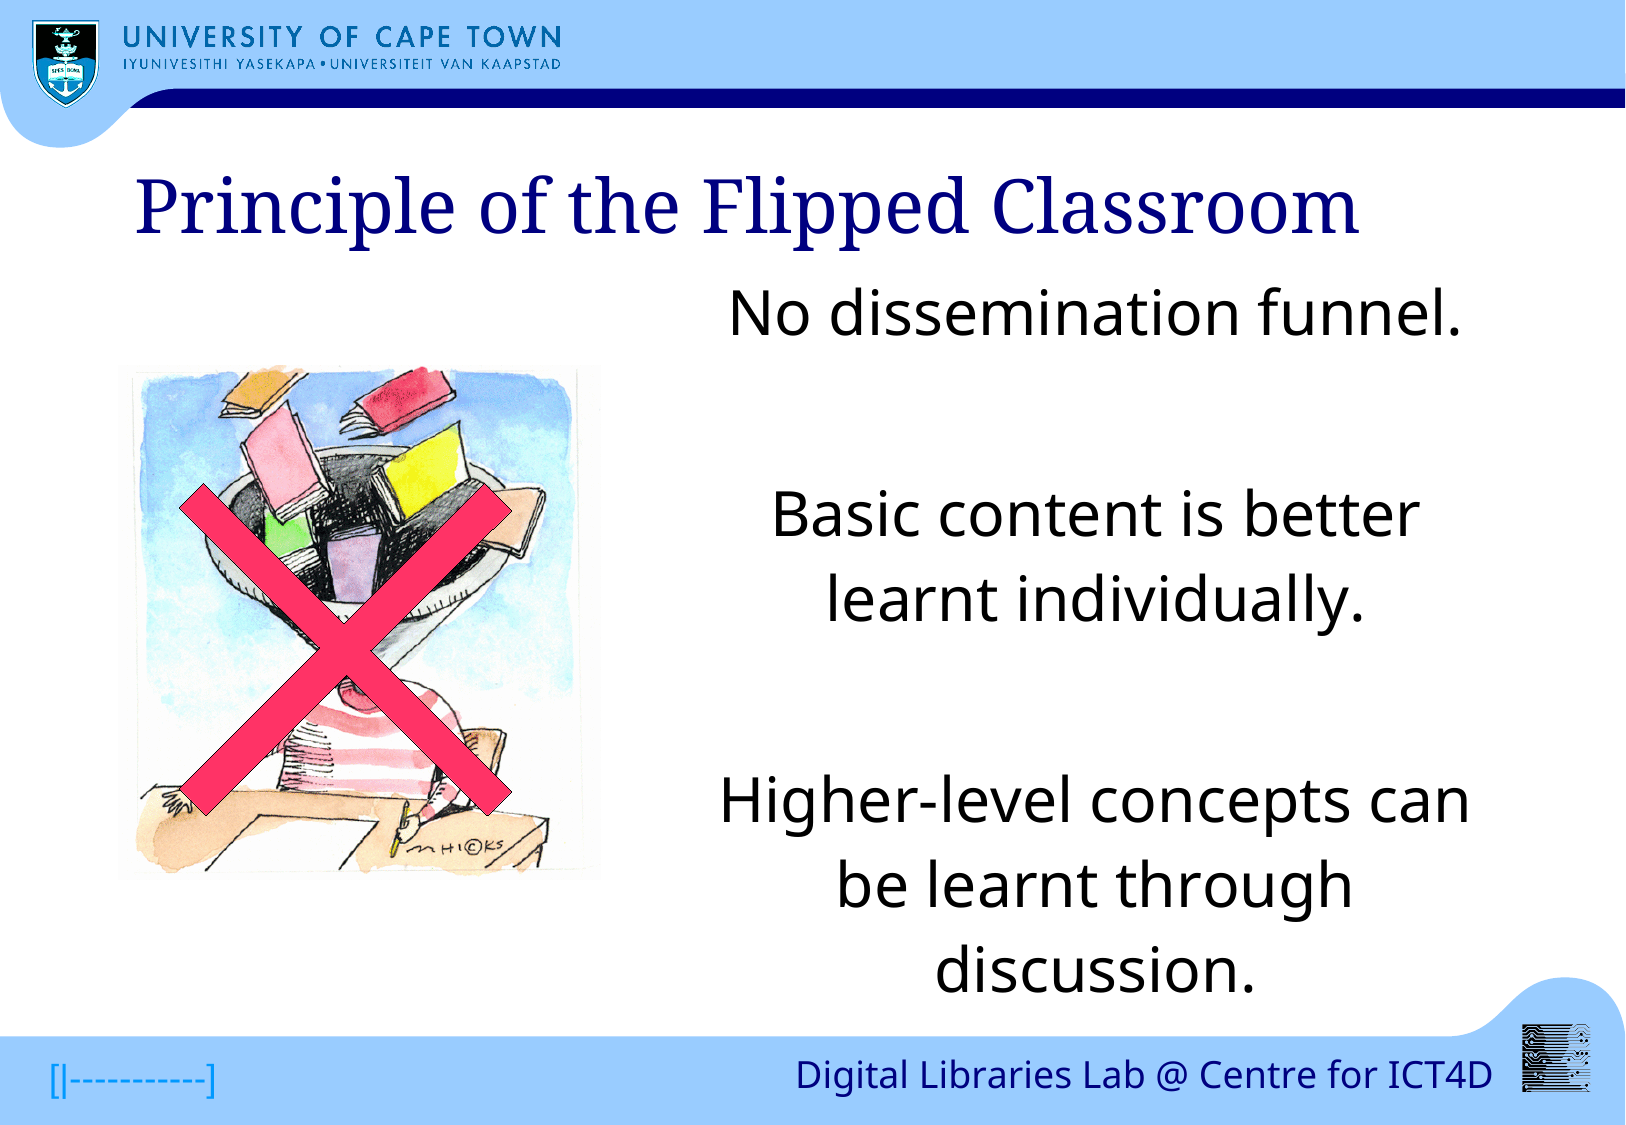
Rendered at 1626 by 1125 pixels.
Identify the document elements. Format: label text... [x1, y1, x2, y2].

subtitle No dissemination funnel. Basic content is better learnt individually. Higher-level concepts can be learnt through discussion. [691, 303, 1502, 976]
text_box [|-----------] [34, 1046, 663, 1112]
picture [118, 365, 601, 880]
title Principle of the Flipped Classroom [134, 140, 1571, 268]
picture [32, 20, 100, 109]
picture [120, 23, 563, 71]
picture [1522, 1024, 1591, 1092]
text_box [179, 483, 512, 816]
